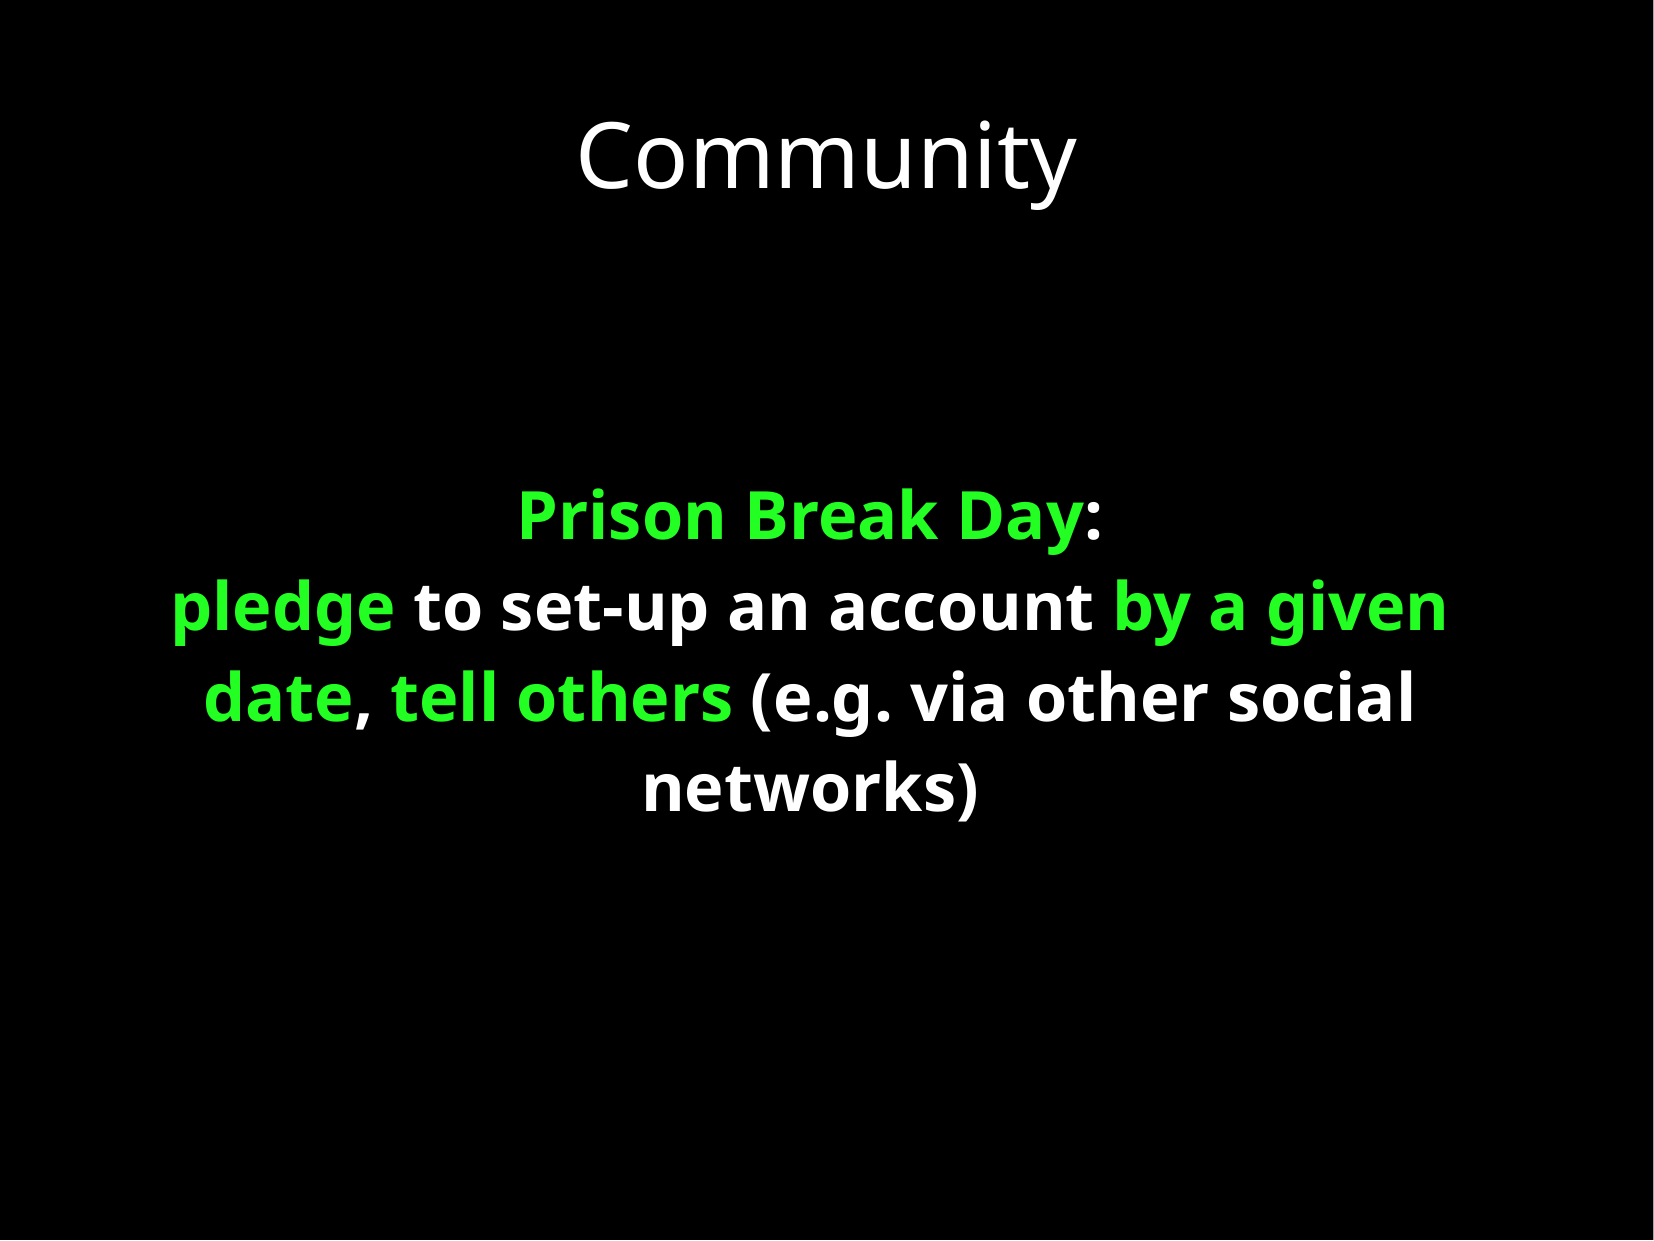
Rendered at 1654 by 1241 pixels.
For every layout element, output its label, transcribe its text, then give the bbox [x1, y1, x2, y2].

list Prison Break Day: pledge to set-up an account by a given date, tell others (e.g. via other social networks) [82, 290, 1538, 1010]
title Community [82, 49, 1571, 257]
